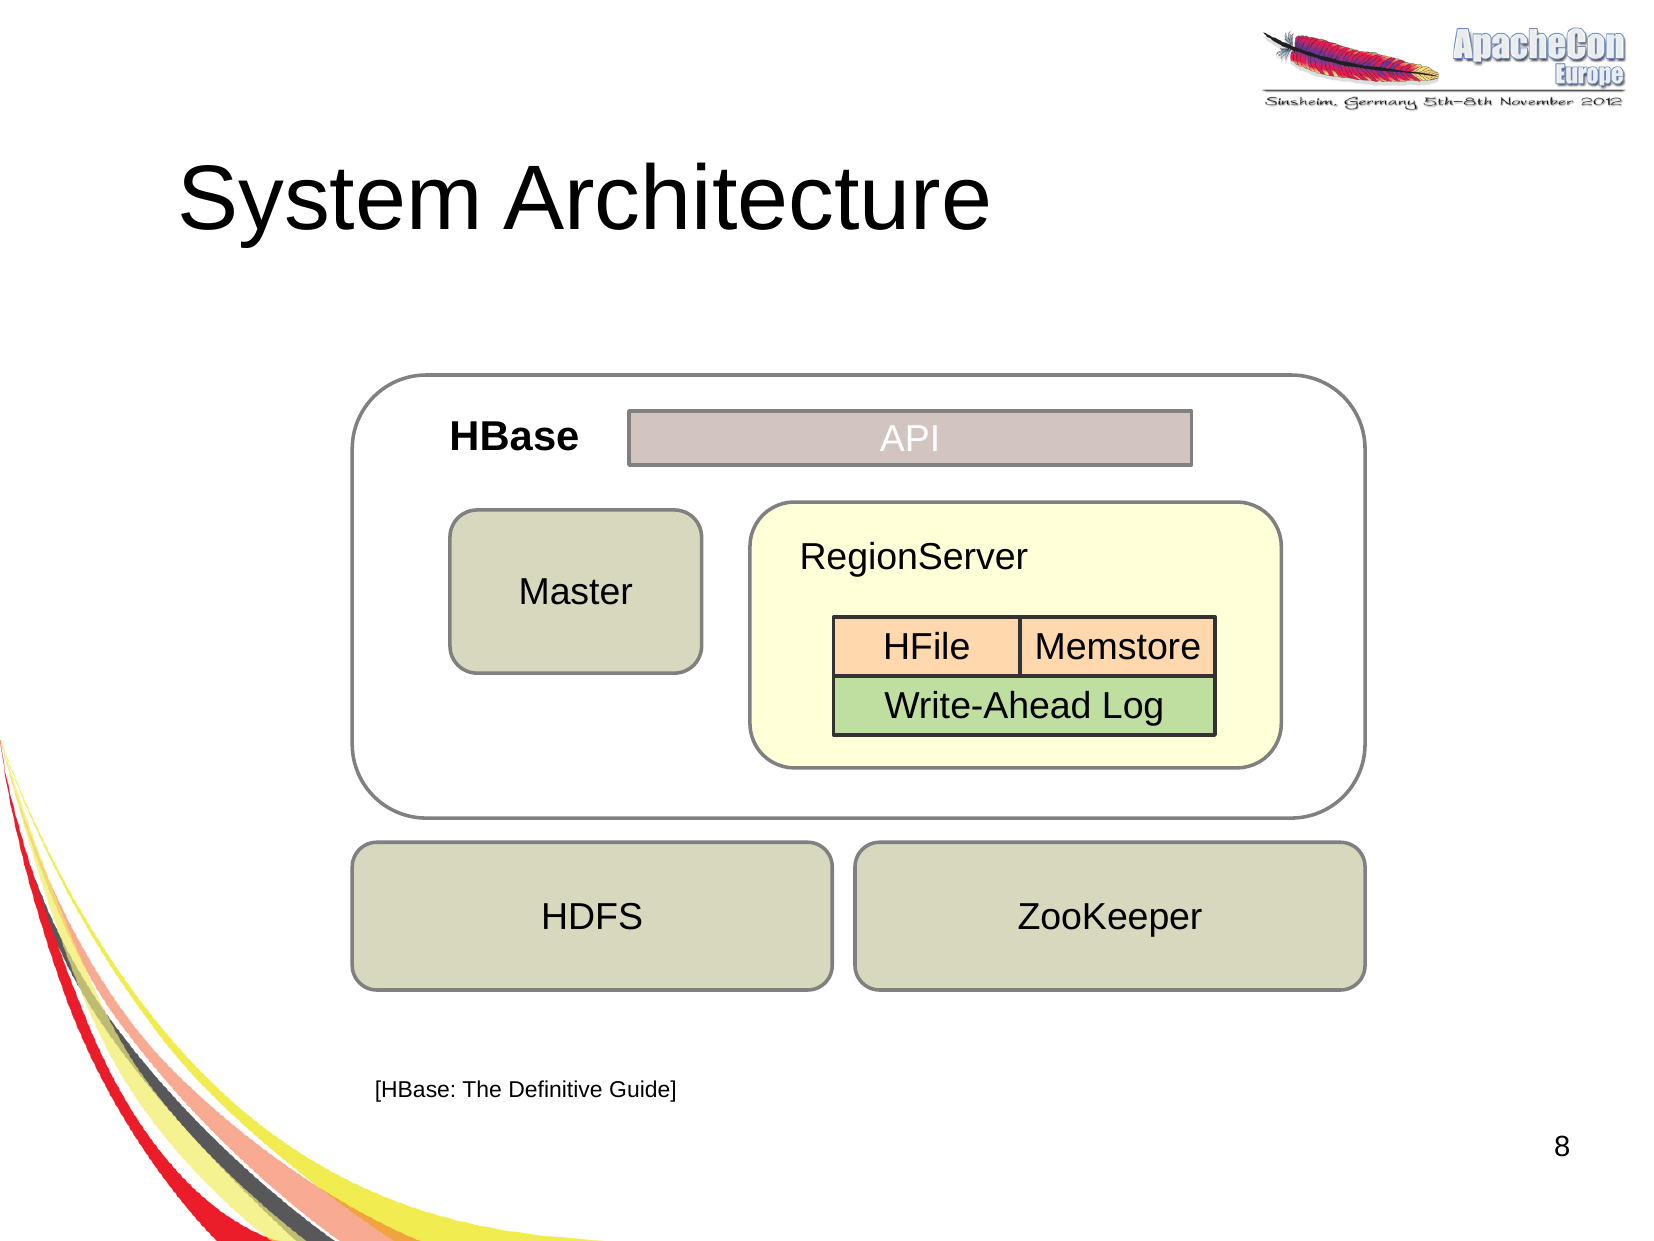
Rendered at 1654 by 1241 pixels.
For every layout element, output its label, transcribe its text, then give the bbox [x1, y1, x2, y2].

text_box Write-Ahead Log [833, 675, 1216, 736]
text_box ZooKeeper [855, 842, 1366, 991]
text_box HBase [434, 405, 671, 467]
text_box API [628, 410, 1192, 466]
text_box HFile [833, 617, 1021, 677]
text_box [749, 502, 1282, 768]
text_box [HBase: The Definitive Guide] [360, 1069, 1081, 1111]
text_box HDFS [352, 842, 833, 991]
text_box RegionServer [784, 528, 1081, 586]
title System Architecture [177, 141, 1535, 254]
picture [0, 0, 1653, 1241]
text_box Memstore [1021, 617, 1215, 677]
text_box Master [449, 509, 702, 674]
